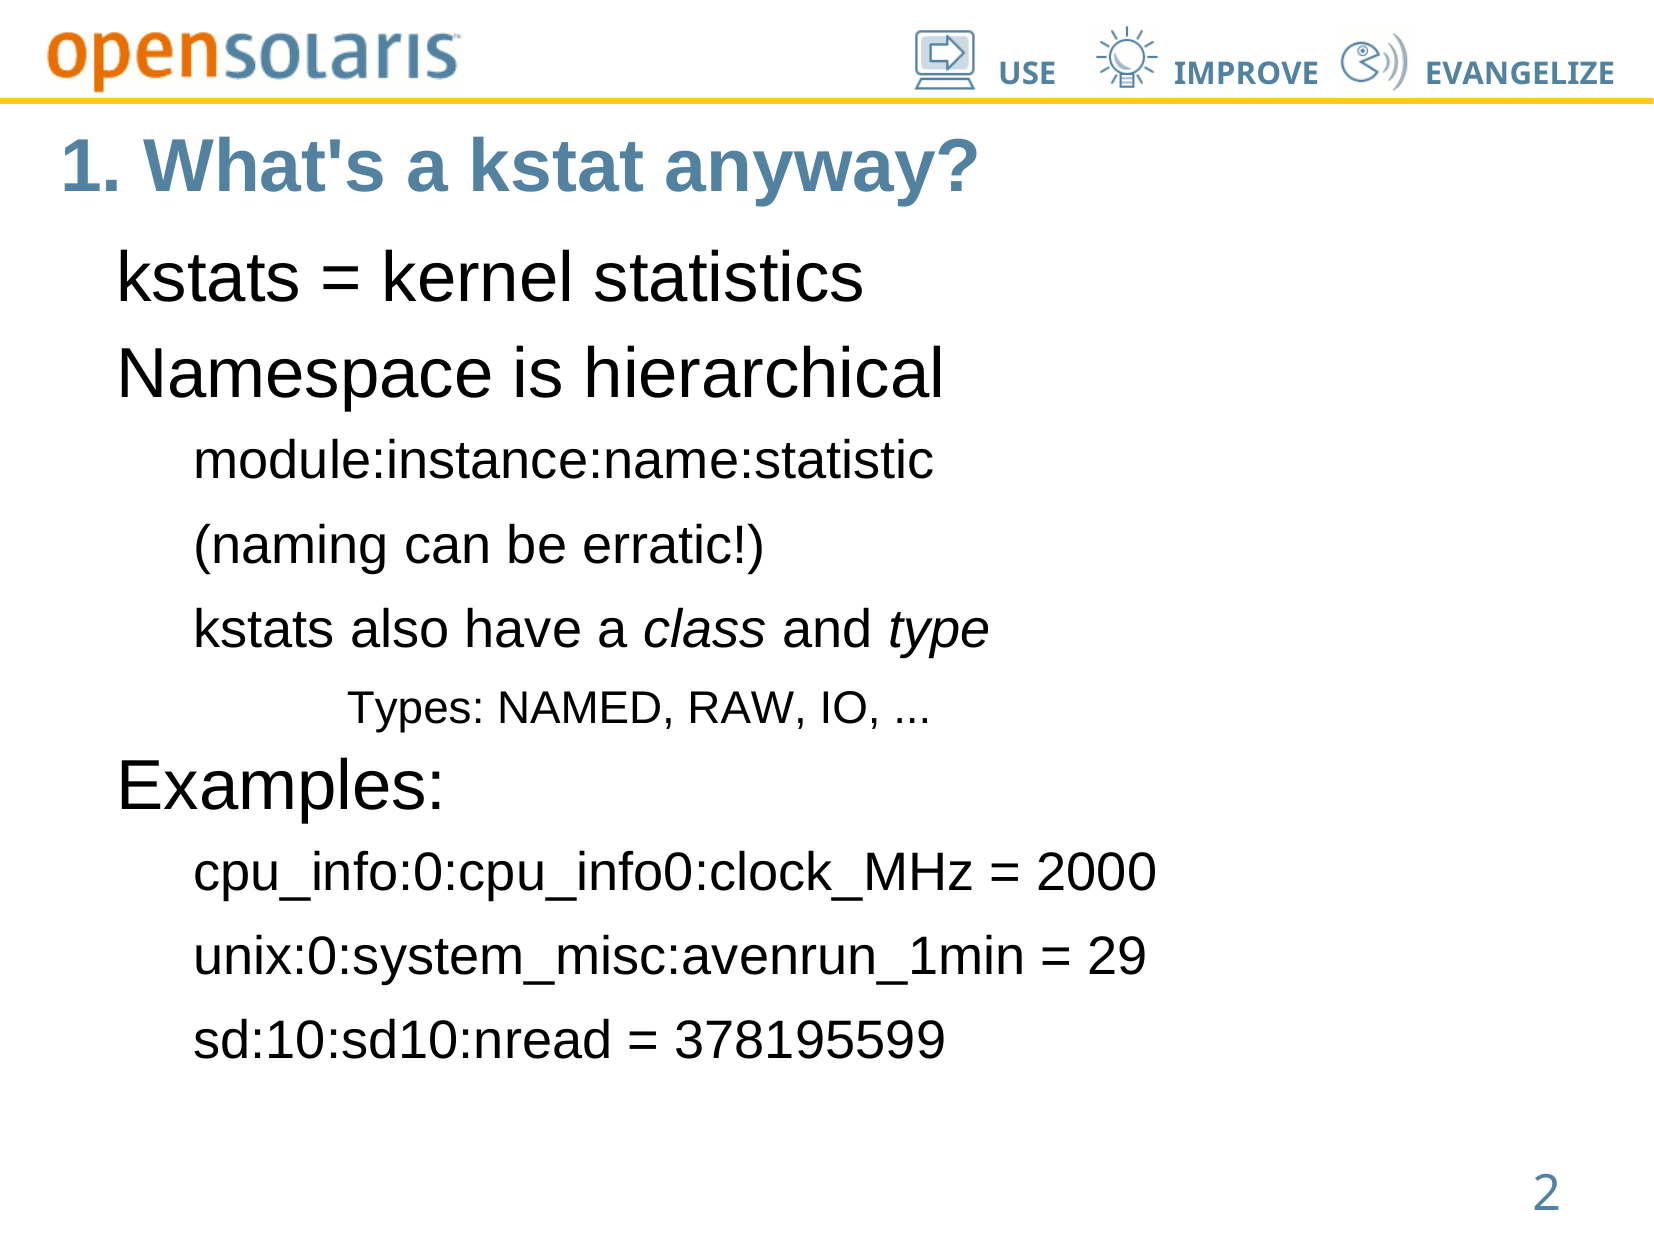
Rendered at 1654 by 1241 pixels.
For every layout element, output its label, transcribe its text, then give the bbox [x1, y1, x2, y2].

picture [907, 22, 983, 98]
picture [1336, 24, 1412, 98]
title 1. What's a kstat anyway? [60, 120, 1534, 211]
picture [46, 31, 462, 94]
list kstats = kernel statistics Namespace is hierarchical module:instance:name:statistic (naming can be erratic!) kstats also have a class and type Types: NAMED, RAW, IO, ... Examples: cpu_info:0:cpu_info0:clock_MHz = 2000 unix:0:system_misc:avenrun_1min = 29 sd:10:sd10:nread = 378195599 [98, 237, 1556, 1151]
picture [1093, 23, 1161, 91]
